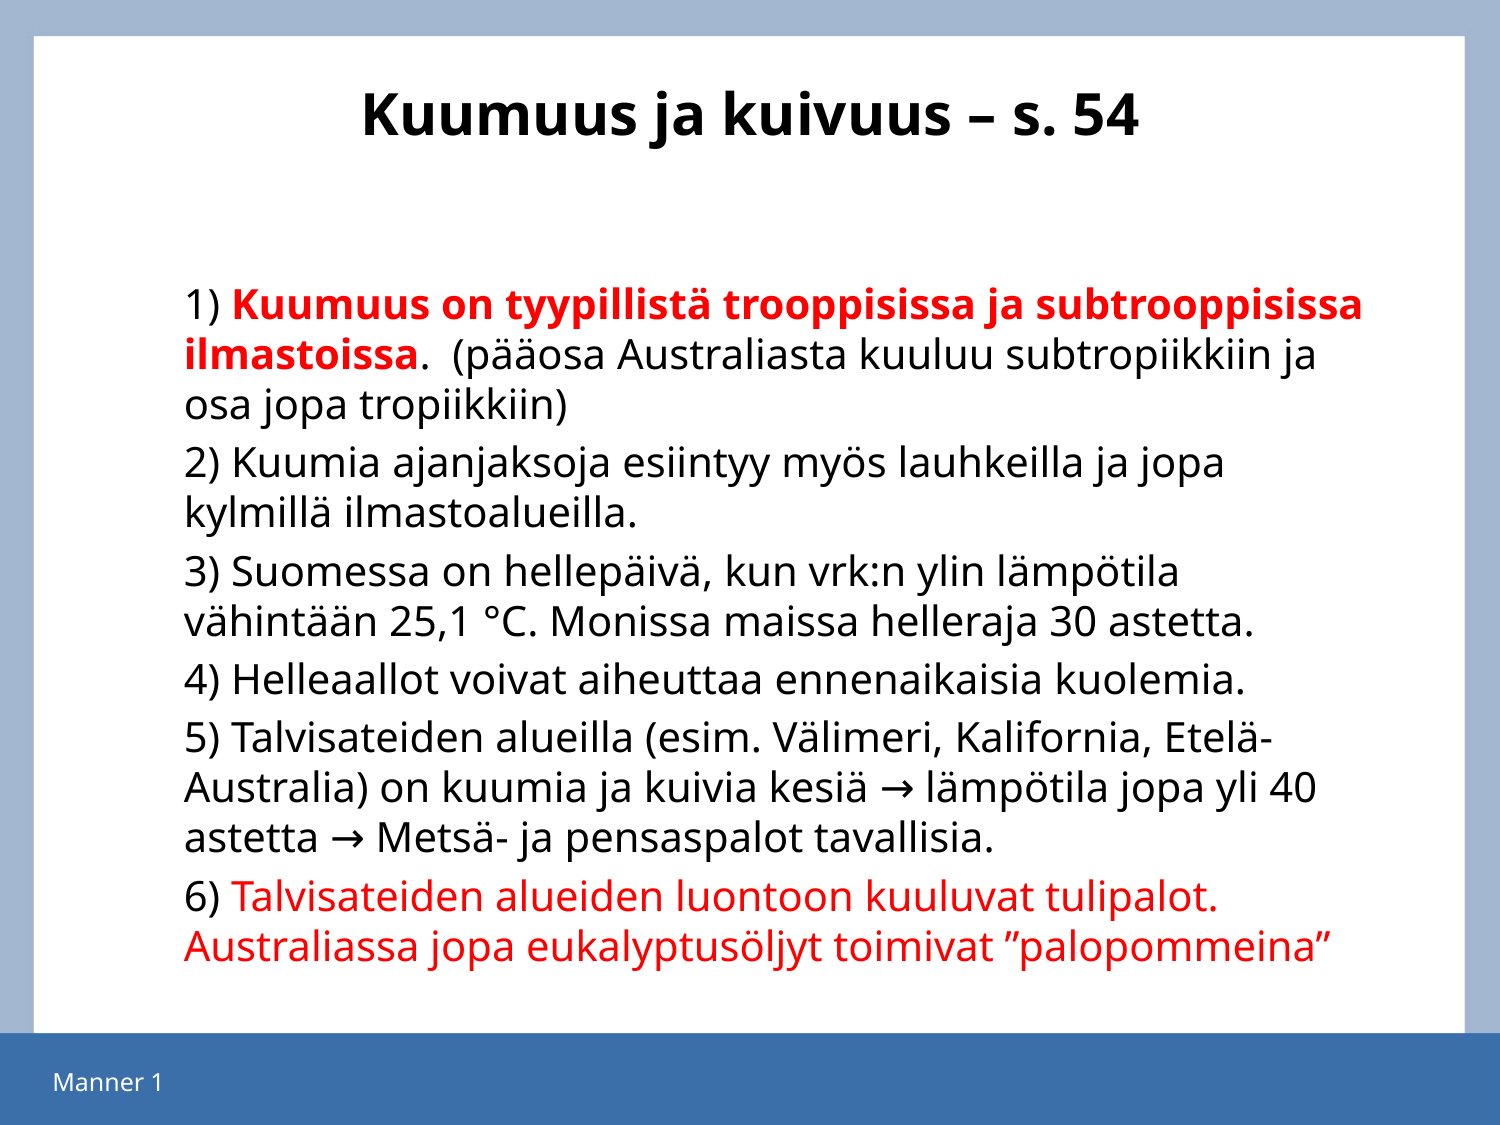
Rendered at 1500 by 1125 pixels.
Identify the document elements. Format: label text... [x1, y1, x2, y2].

picture [0, 0, 1500, 1125]
list 1) Kuumuus on tyypillistä trooppisissa ja subtrooppisissa ilmastoissa. (pääosa Australiasta kuuluu subtropiikkiin ja osa jopa tropiikkiin) 2) Kuumia ajanjaksoja esiintyy myös lauhkeilla ja jopa kylmillä ilmastoalueilla. 3) Suomessa on hellepäivä, kun vrk:n ylin lämpötila vähintään 25,1 °C. Monissa maissa helleraja 30 astetta. 4) Helleaallot voivat aiheuttaa ennenaikaisia kuolemia. 5) Talvisateiden alueilla (esim. Välimeri, Kalifornia, Etelä-Australia) on kuumia ja kuivia kesiä → lämpötila jopa yli 40 astetta → Metsä- ja pensaspalot tavallisia. 6) Talvisateiden alueiden luontoon kuuluvat tulipalot. Australiassa jopa eukalyptusöljyt toimivat ”palopommeina” [112, 262, 1388, 1000]
title Kuumuus ja kuivuus – s. 54 [112, 37, 1388, 188]
